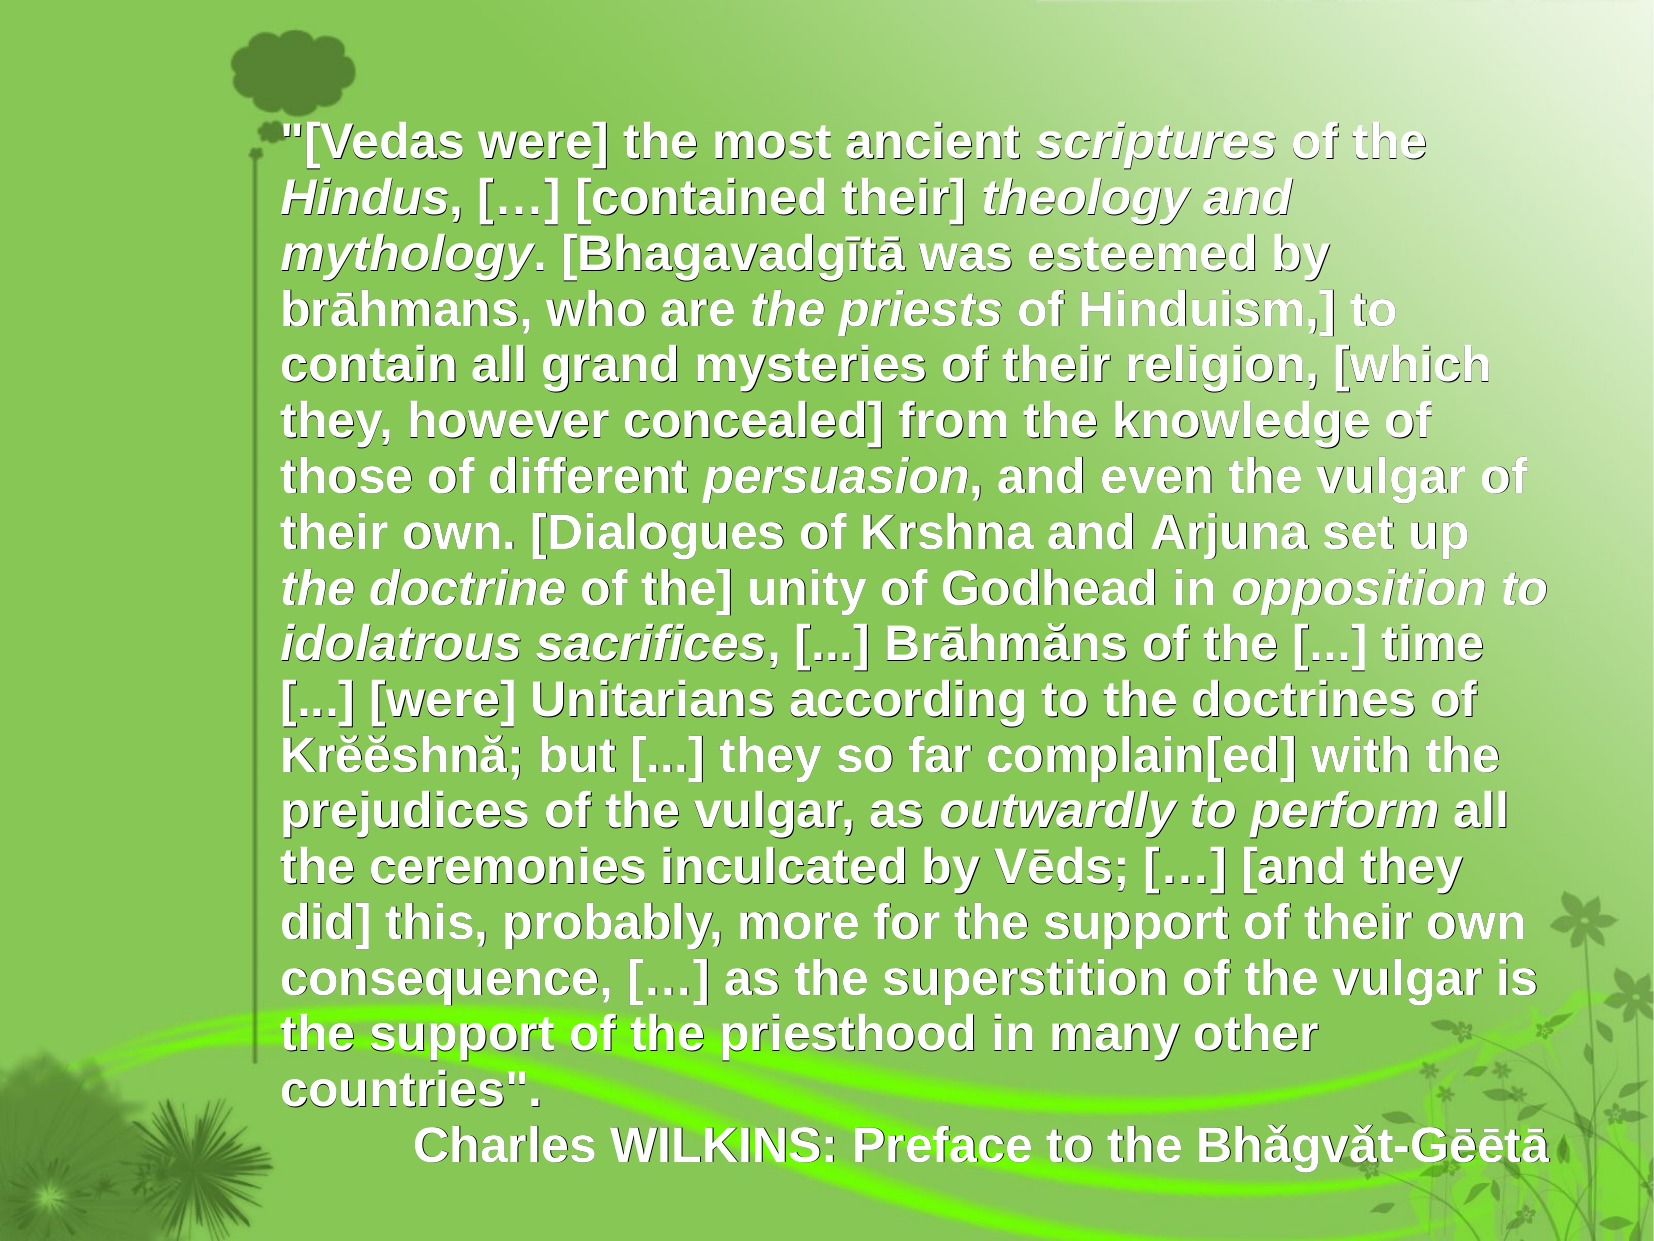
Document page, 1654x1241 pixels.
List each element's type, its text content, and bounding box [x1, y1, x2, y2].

text_box "[Vedas were] the most ancient scriptures of the Hindus, […] [contained their] theology and mythology. [Bhagavadgītā was esteemed by brāhmans, who are the priests of Hinduism,] to contain all grand mysteries of their religion, [which they, however concealed] from the knowledge of those of different persuasion, and even the vulgar of their own. [Dialogues of Krshna and Arjuna set up the doctrine of the] unity of Godhead in opposition to idolatrous sacrifices, [...] Brāhmăns of the [...] time [...] [were] Unitarians according to the doctrines of Krĕĕshnă; but [...] they so far complain[ed] with the prejudices of the vulgar, as outwardly to perform all the ceremonies inculcated by Vēds; […] [and they did] this, probably, more for the support of their own consequence, […] as the superstition of the vulgar is the support of the priesthood in many other countries". Charles WILKINS: Preface to the Bhǎgvǎt-Gēētā [265, 106, 1565, 1188]
picture [0, 0, 1654, 1241]
